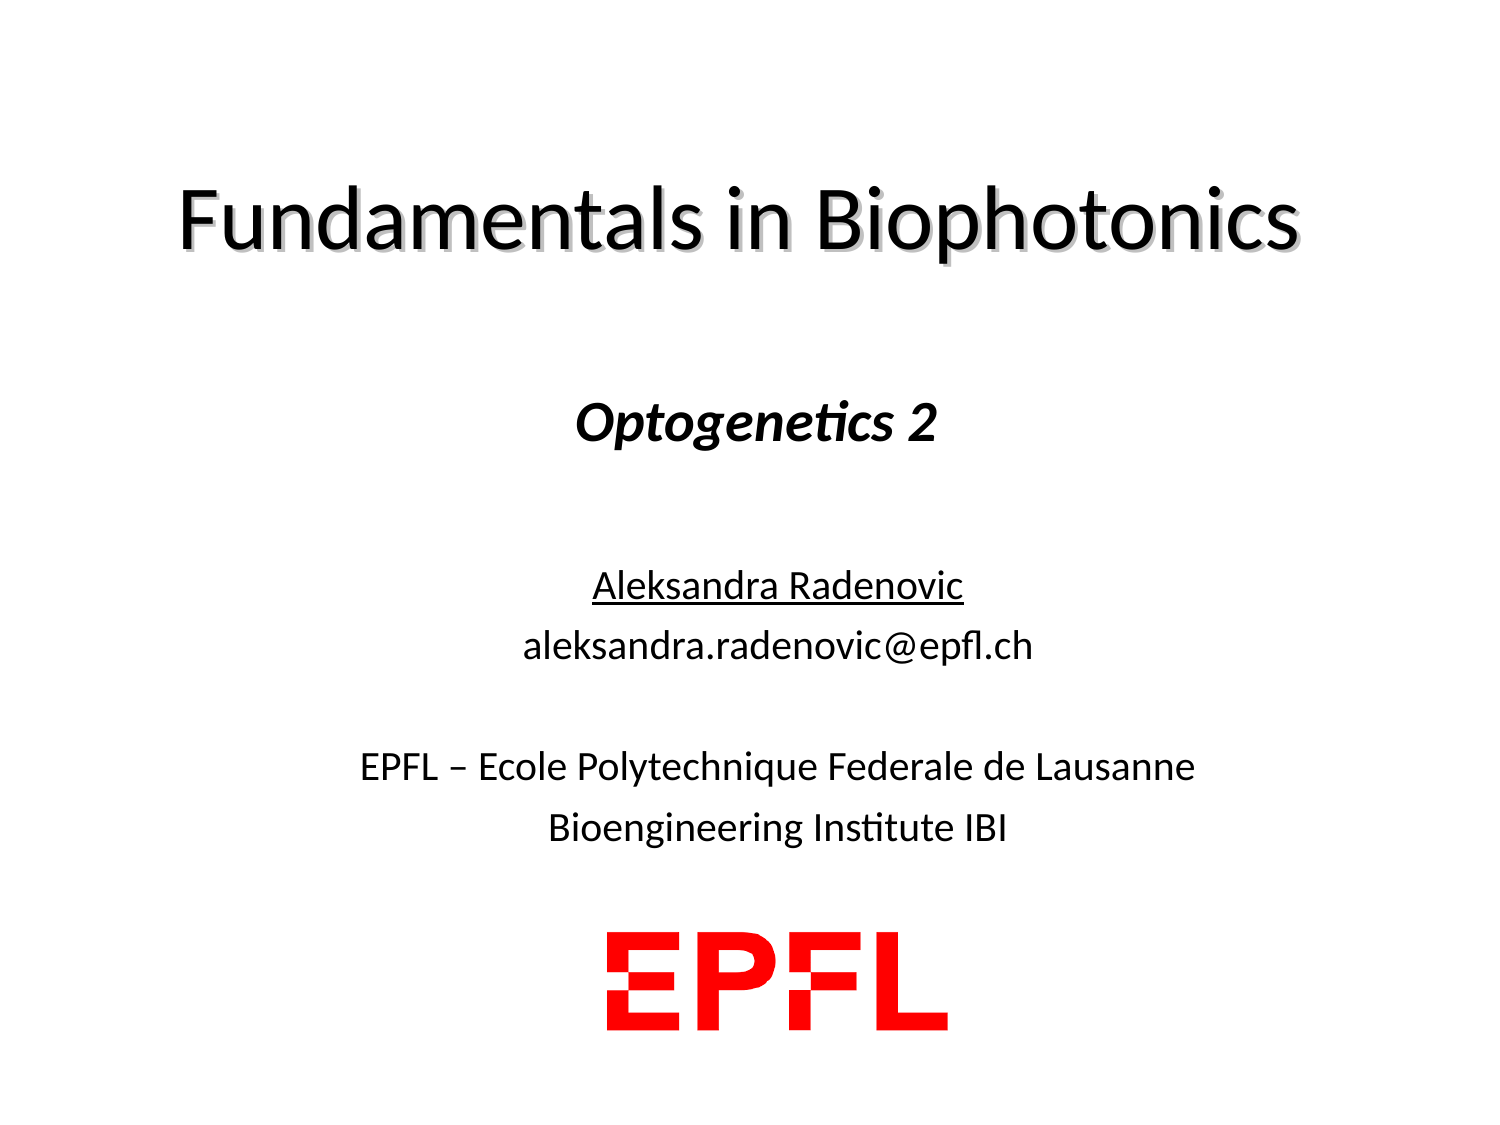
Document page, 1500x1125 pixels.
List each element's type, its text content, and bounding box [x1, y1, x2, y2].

picture [600, 927, 952, 1035]
subtitle Optogenetics 2 [112, 321, 1401, 516]
title Fundamentals in Biophotonics [0, 149, 1500, 276]
list Aleksandra Radenovic aleksandra.radenovic@epfl.ch EPFL – Ecole Polytechnique Federale de Lausanne Bioengineering Institute IBI [225, 549, 1276, 925]
